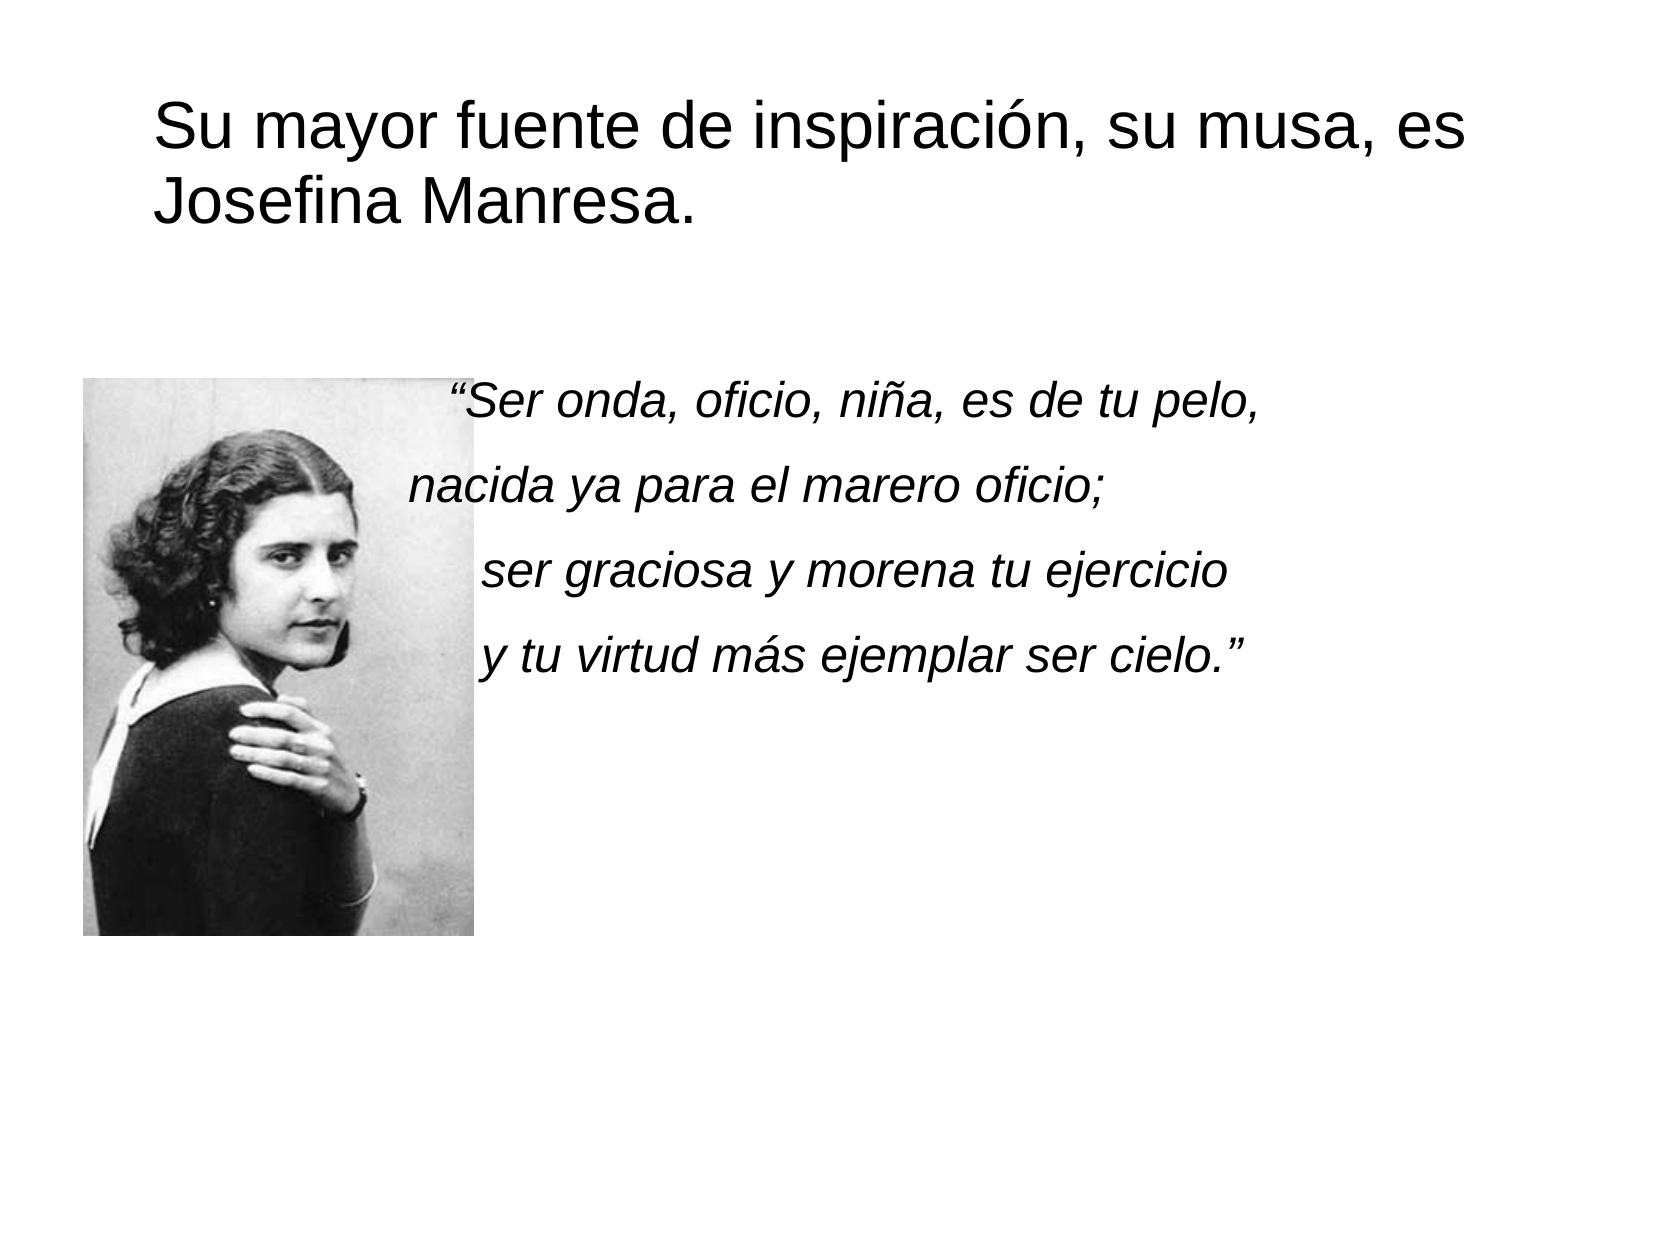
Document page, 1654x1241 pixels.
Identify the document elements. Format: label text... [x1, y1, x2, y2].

list Su mayor fuente de inspiración, su musa, es Josefina Manresa. “Ser onda, oficio, niña, es de tu pelo, nacida ya para el marero oficio; ser graciosa y morena tu ejercicio y tu virtud más ejemplar ser cielo.” [82, 88, 1571, 1109]
